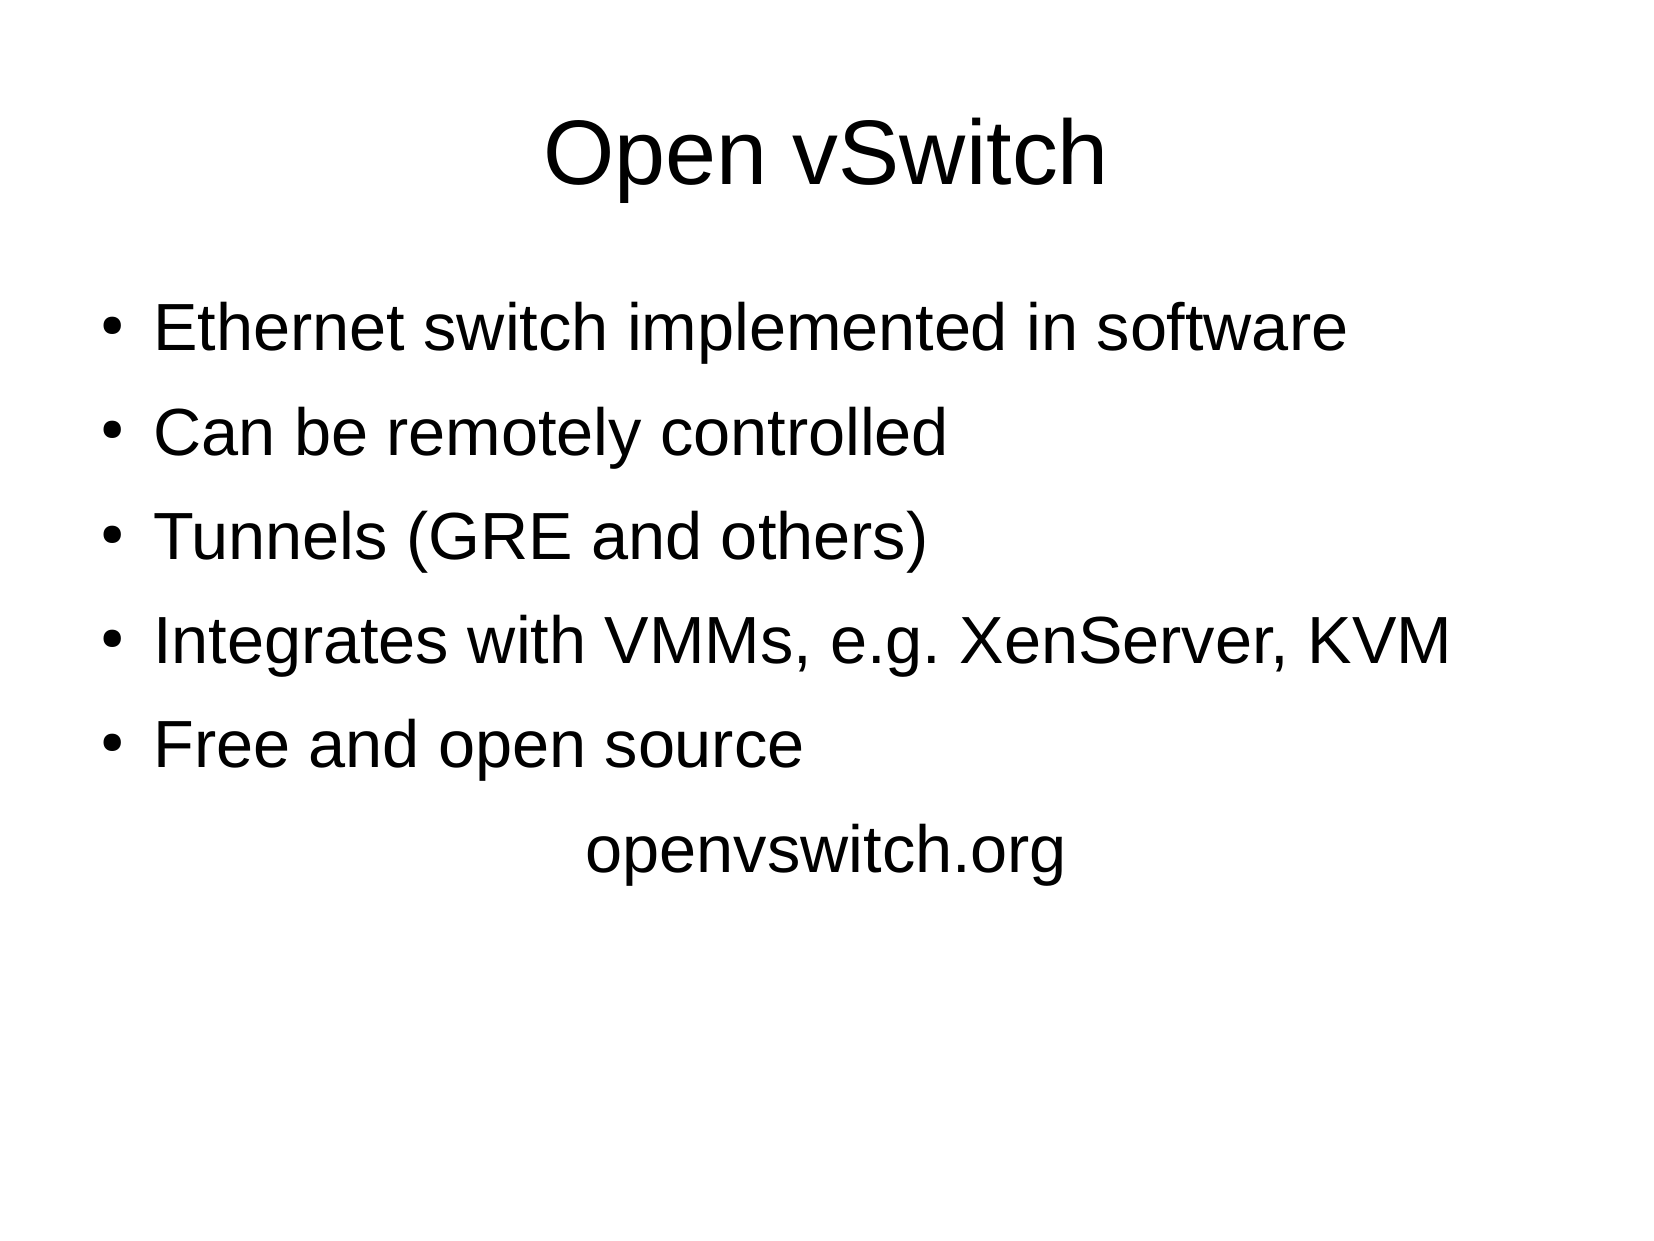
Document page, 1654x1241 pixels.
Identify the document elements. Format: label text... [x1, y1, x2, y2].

title Open vSwitch [82, 56, 1571, 250]
list Ethernet switch implemented in software Can be remotely controlled Tunnels (GRE and others) Integrates with VMMs, e.g. XenServer, KVM Free and open source openvswitch.org [82, 290, 1571, 1109]
